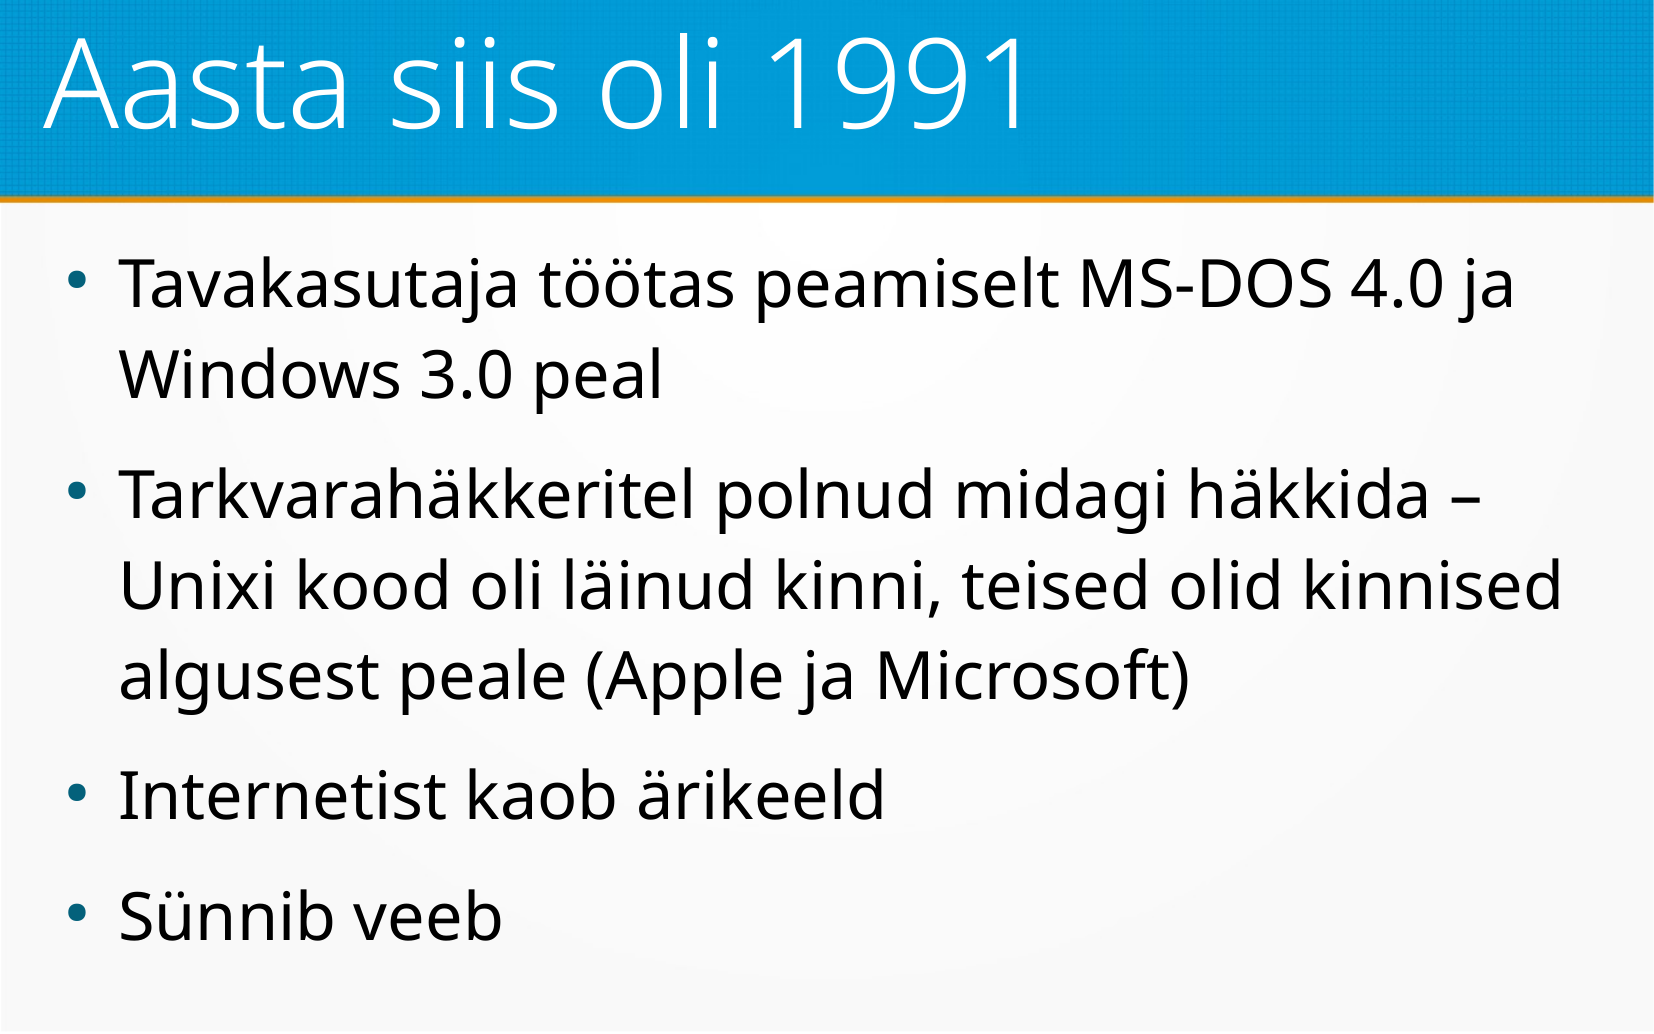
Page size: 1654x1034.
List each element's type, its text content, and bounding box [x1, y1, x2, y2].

picture [0, 195, 1654, 1034]
list Tavakasutaja töötas peamiselt MS-DOS 4.0 ja Windows 3.0 peal Tarkvarahäkkeritel polnud midagi häkkida – Unixi kood oli läinud kinni, teised olid kinnised algusest peale (Apple ja Microsoft) Internetist kaob ärikeeld Sünnib veeb [47, 236, 1607, 1002]
title Aasta siis oli 1991 [43, 0, 1619, 166]
